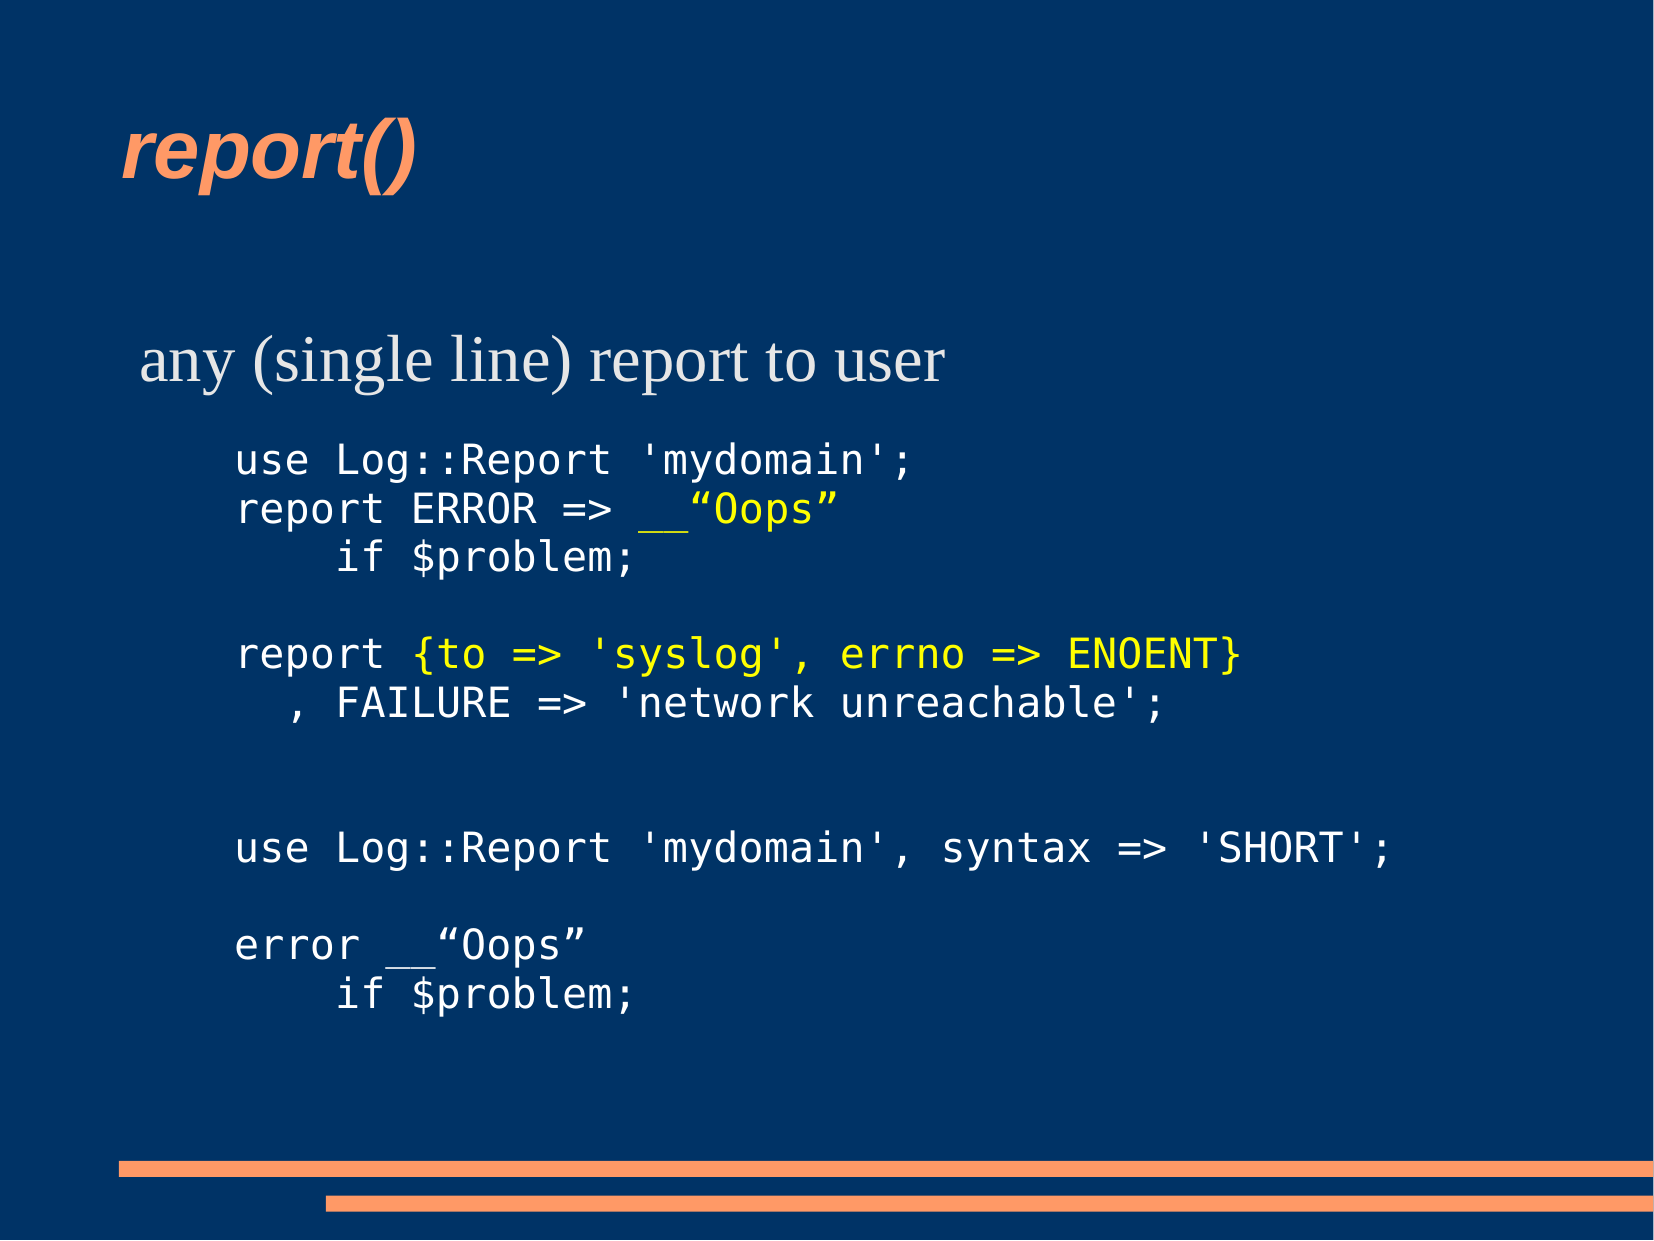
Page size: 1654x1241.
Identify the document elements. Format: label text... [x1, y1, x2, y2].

list any (single line) report to user [121, 322, 1561, 1133]
title report() [121, 46, 1534, 254]
text_box use Log::Report 'mydomain'; report ERROR => __“Oops” if $problem; report {to => 'syslog', errno => ENOENT} , FAILURE => 'network unreachable'; use Log::Report 'mydomain', syntax => 'SHORT'; error __“Oops” if $problem; [219, 428, 1411, 1026]
